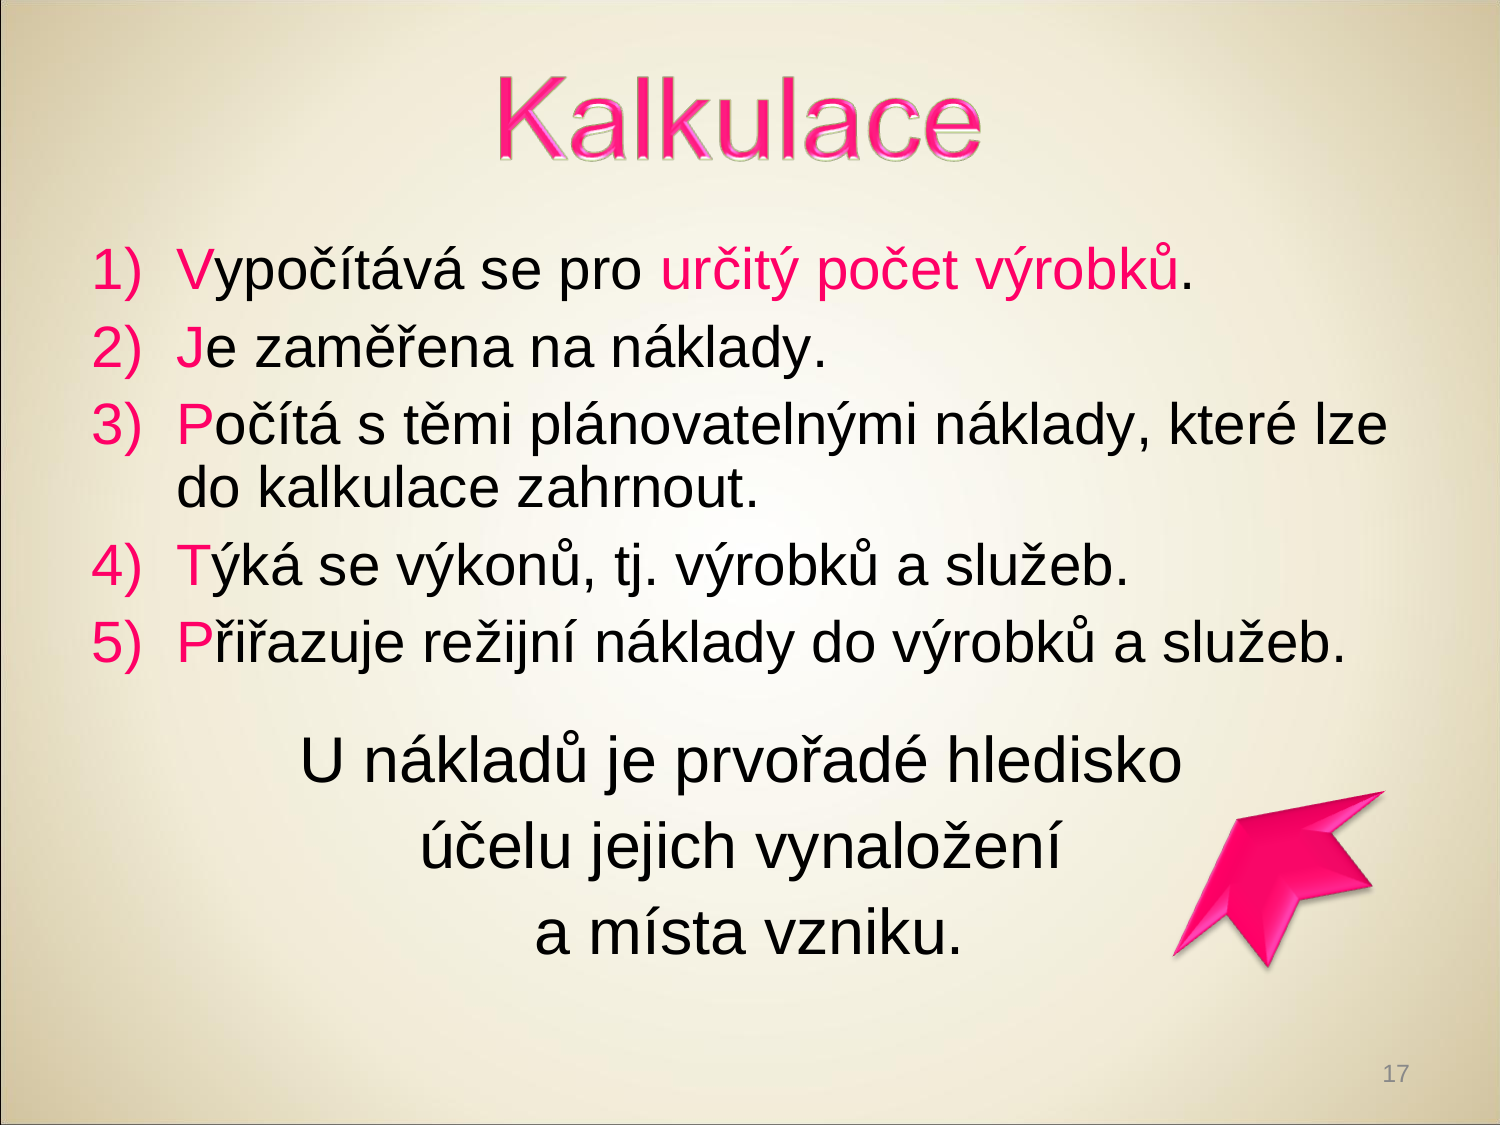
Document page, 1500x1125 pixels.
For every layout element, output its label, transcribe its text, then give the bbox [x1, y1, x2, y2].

text_box <číslo> [1074, 1042, 1426, 1103]
picture [1163, 786, 1395, 983]
picture [0, 0, 1500, 1125]
list Vypočítává se pro určitý počet výrobků. Je zaměřena na náklady. Počítá s těmi plánovatelnými náklady, které lze do kalkulace zahrnout. Týká se výkonů, tj. výrobků a služeb. Přiřazuje režijní náklady do výrobků a služeb. U nákladů je prvořadé hledisko účelu jejich vynaložení a místa vzniku. [76, 231, 1424, 1125]
